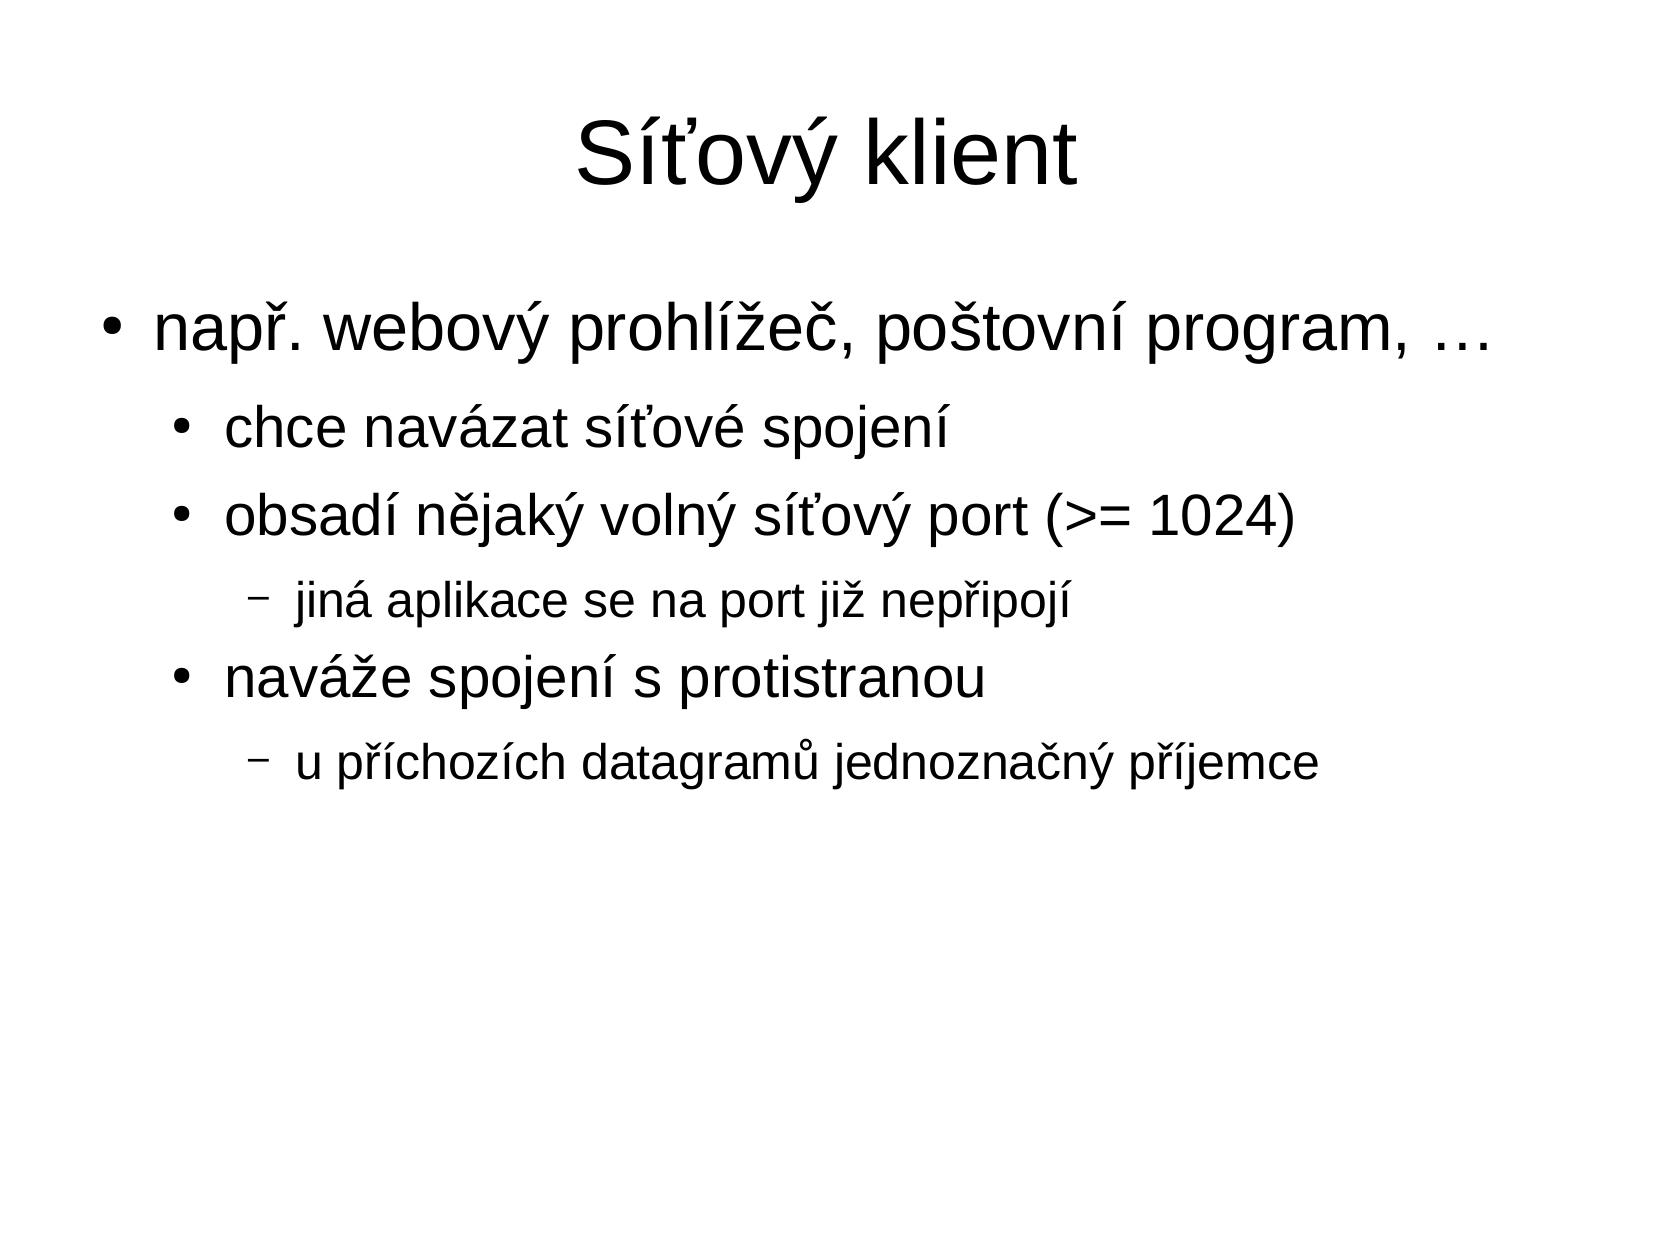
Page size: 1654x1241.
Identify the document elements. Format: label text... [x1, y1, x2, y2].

list např. webový prohlížeč, poštovní program, … chce navázat síťové spojení obsadí nějaký volný síťový port (>= 1024) jiná aplikace se na port již nepřipojí naváže spojení s protistranou u příchozích datagramů jednoznačný příjemce [82, 290, 1571, 1109]
title Síťový klient [82, 49, 1571, 257]
